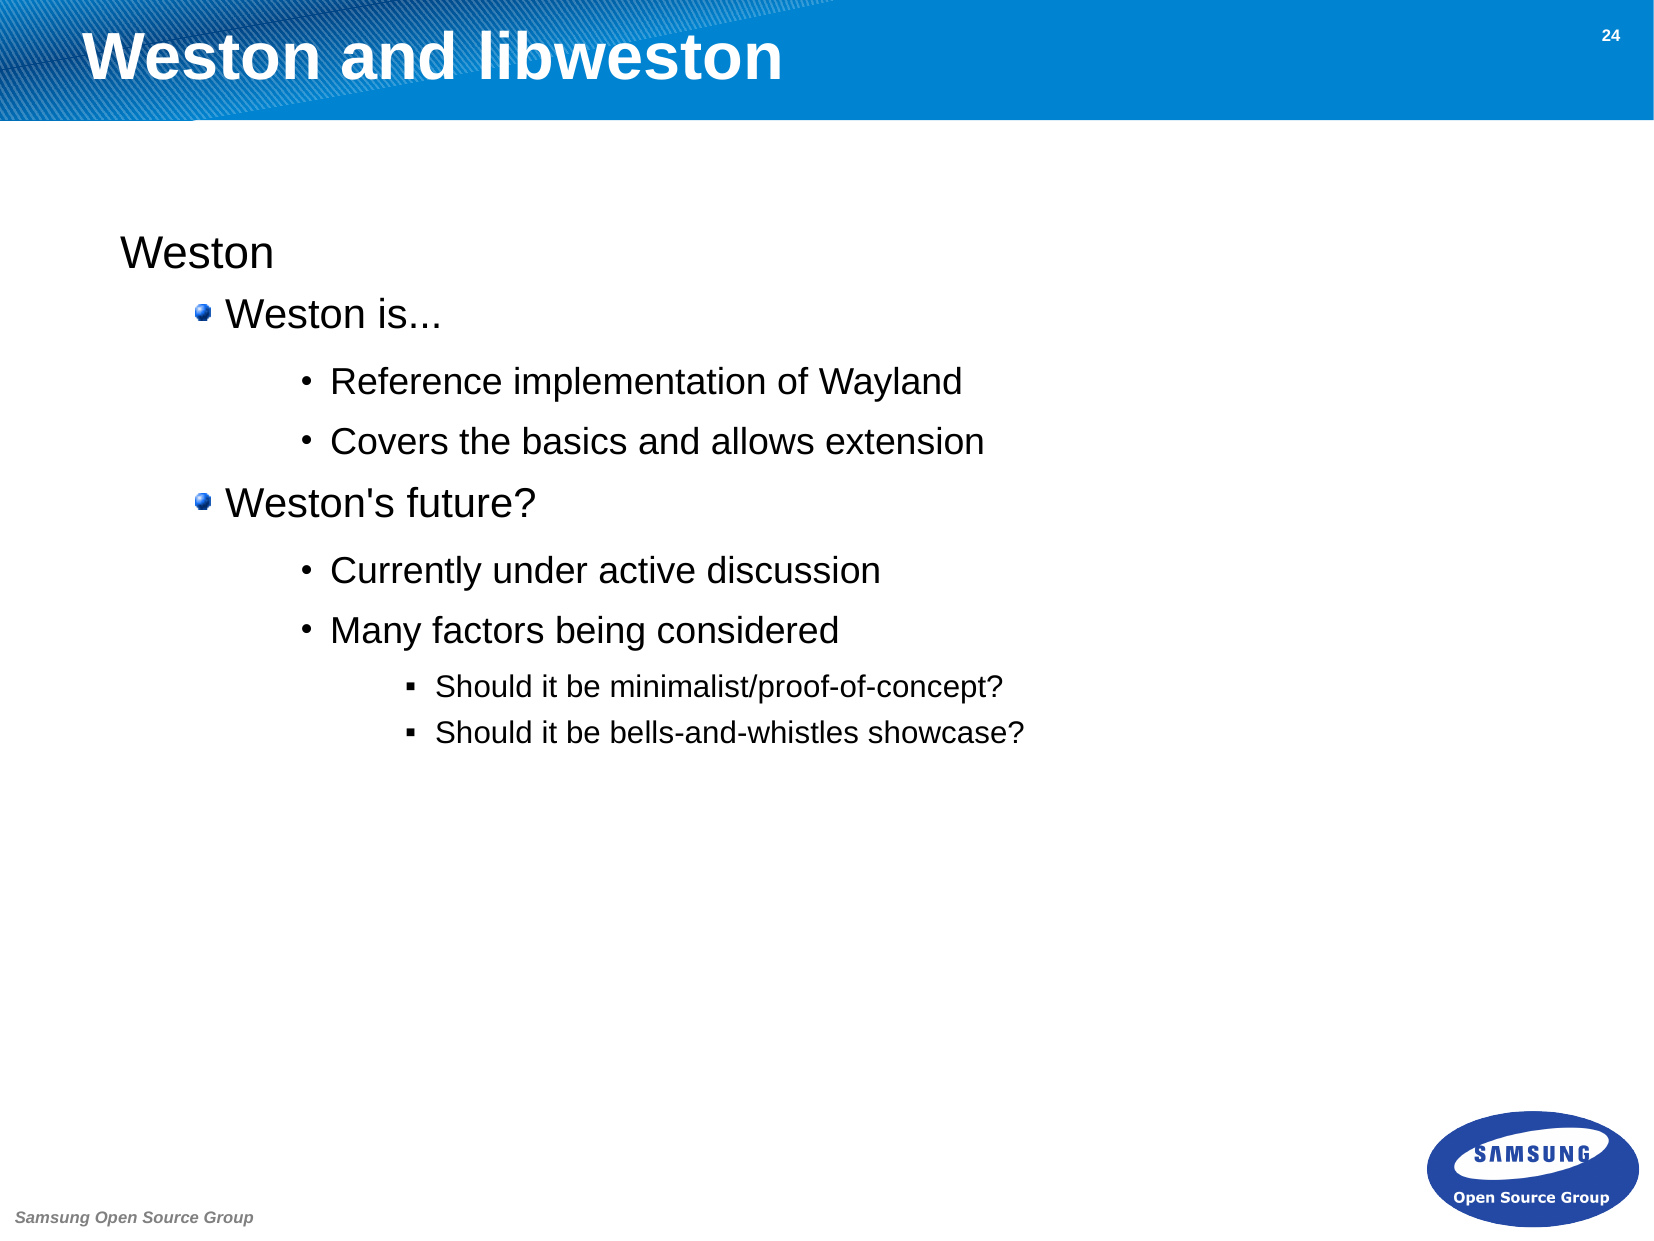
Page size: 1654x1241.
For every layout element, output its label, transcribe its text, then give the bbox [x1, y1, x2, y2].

title Weston and libweston [82, 15, 1570, 100]
list Weston Weston is... Reference implementation of Wayland Covers the basics and allows extension Weston's future? Currently under active discussion Many factors being considered Should it be minimalist/proof-of-concept? Should it be bells-and-whistles showcase? [90, 225, 1545, 945]
picture [1425, 1109, 1641, 1230]
